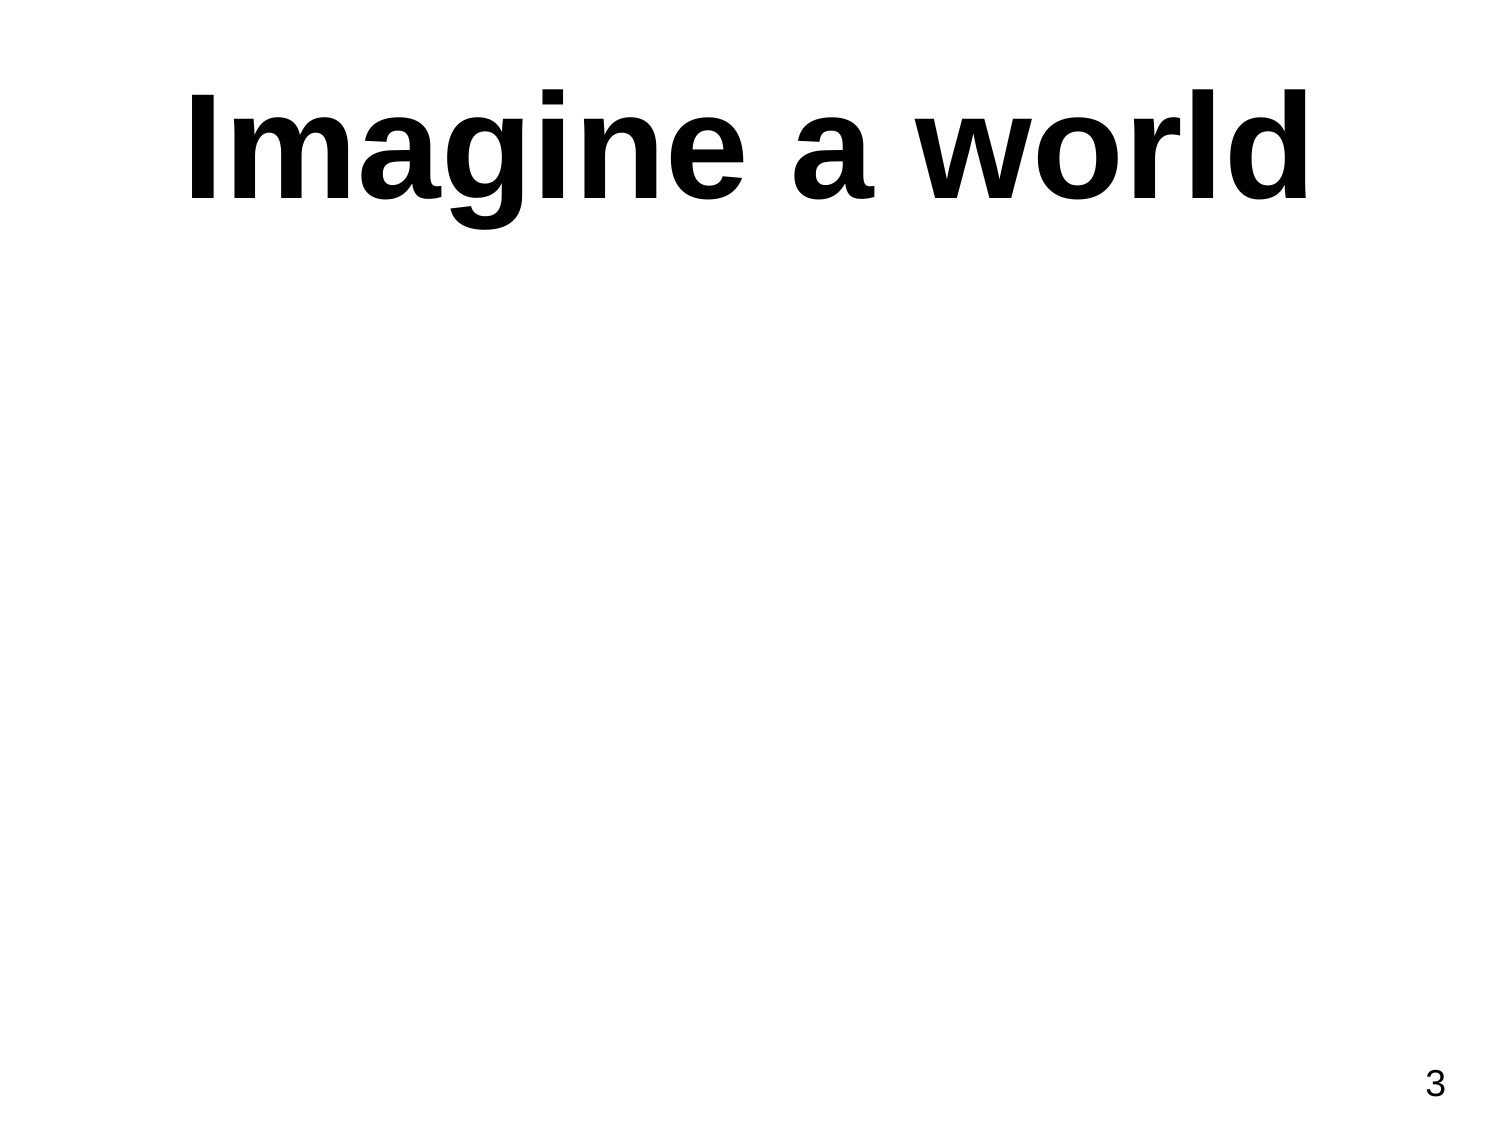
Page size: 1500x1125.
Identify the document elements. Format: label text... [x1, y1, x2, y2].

title Imagine a world [75, 44, 1425, 233]
